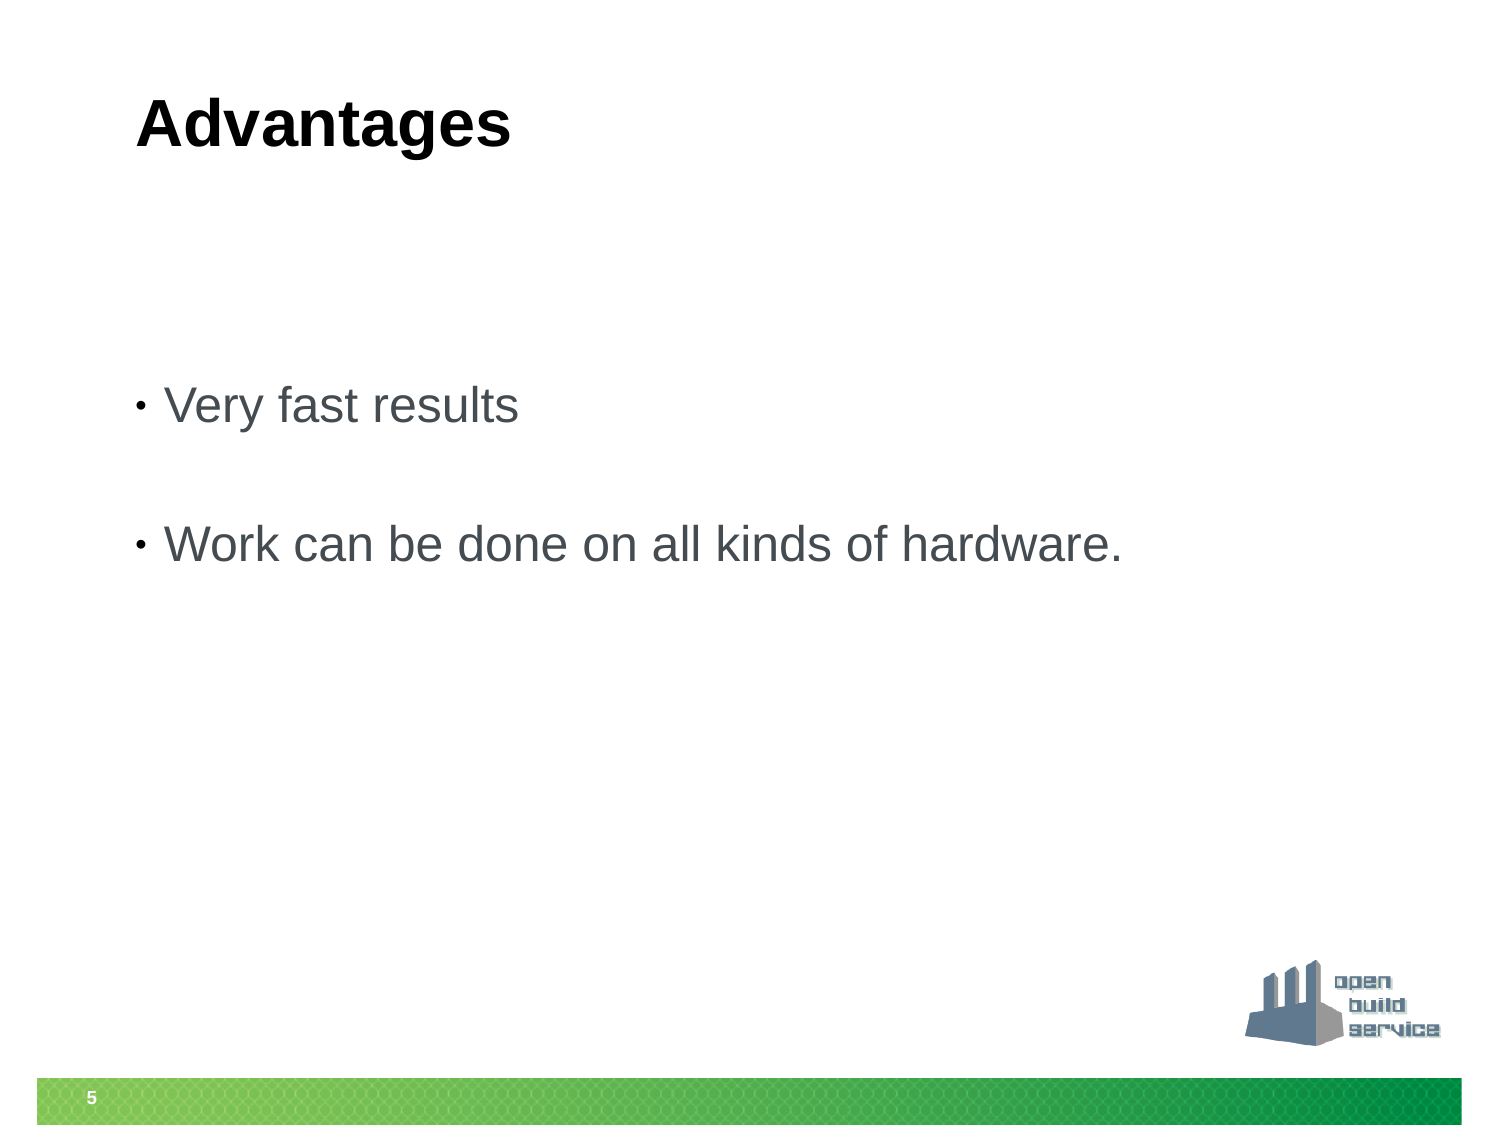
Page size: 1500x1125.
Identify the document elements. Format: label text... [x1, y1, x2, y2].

list Very fast results Work can be done on all kinds of hardware. [135, 238, 1372, 892]
title Advantages [135, 41, 1372, 204]
picture [1245, 960, 1441, 1046]
picture [37, 1078, 1462, 1125]
